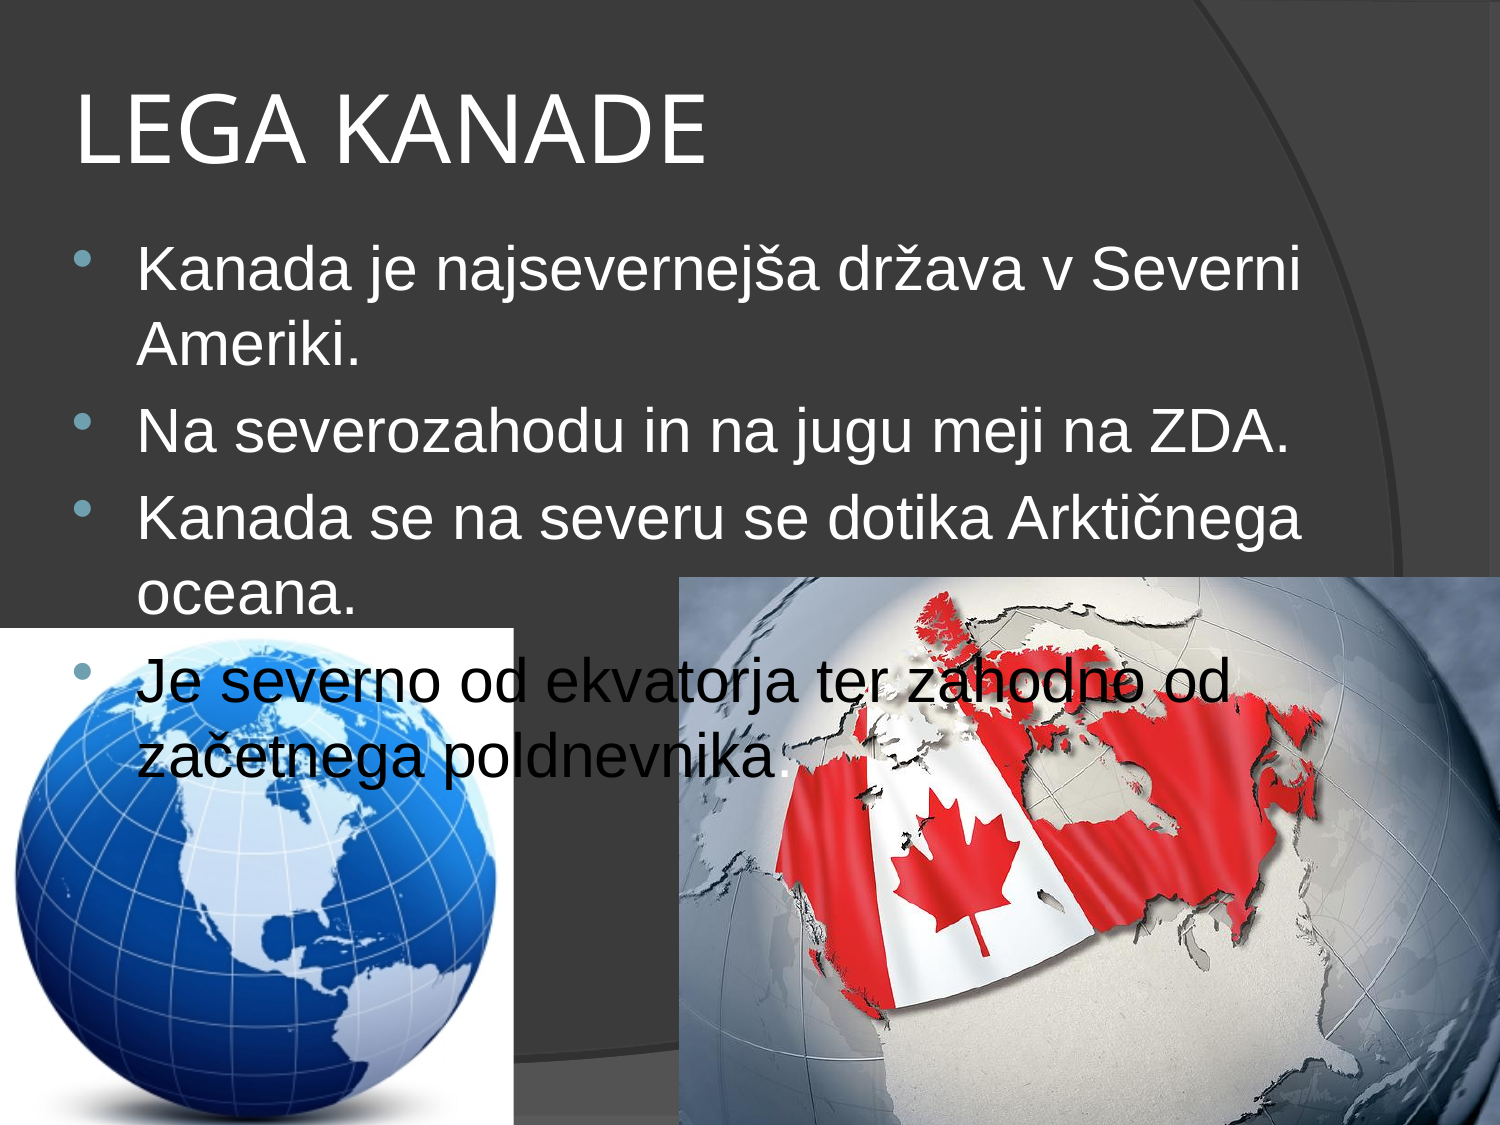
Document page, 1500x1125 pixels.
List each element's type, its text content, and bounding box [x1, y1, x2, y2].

picture [0, 628, 514, 1125]
title LEGA KANADE [64, 31, 1290, 219]
picture [679, 577, 1500, 1125]
list Kanada je najsevernejša država v Severni Ameriki. Na severozahodu in na jugu meji na ZDA. Kanada se na severu se dotika Arktičnega oceana. Je severno od ekvatorja ter zahodno od začetnega poldnevnika. [53, 220, 1331, 1040]
